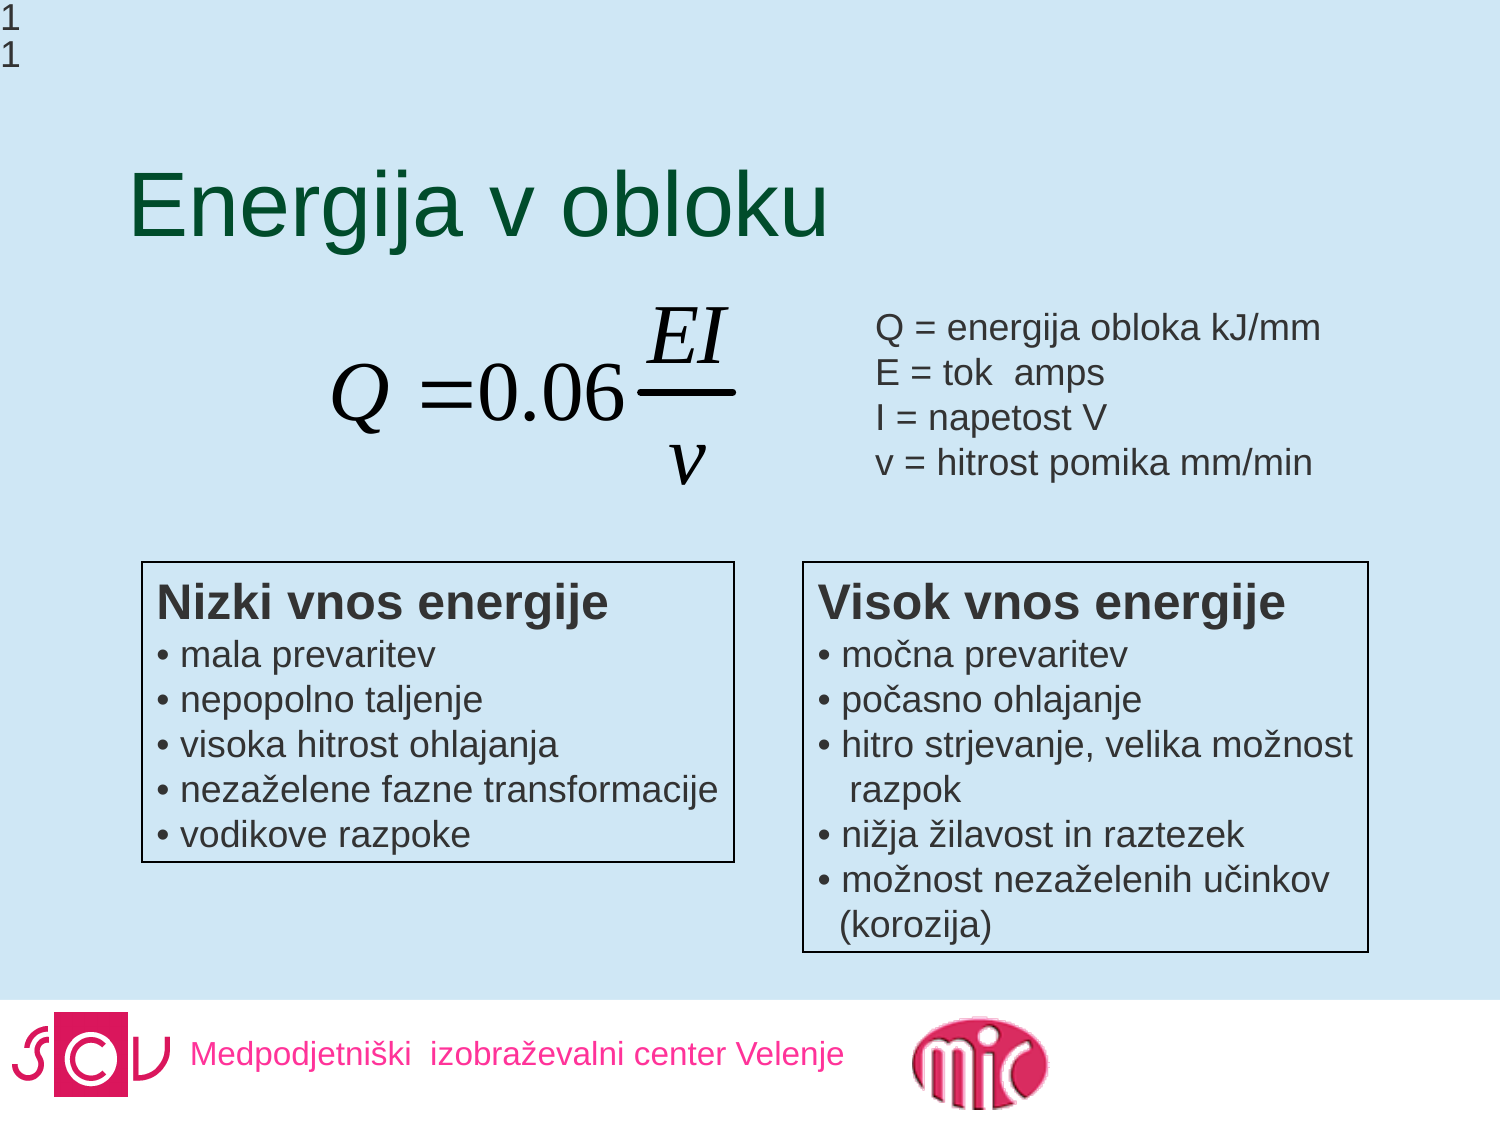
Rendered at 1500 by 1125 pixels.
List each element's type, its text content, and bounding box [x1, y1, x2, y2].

text_box Q = energija obloka kJ/mm E = tok amps I = napetost V v = hitrost pomika mm/min [860, 295, 1337, 491]
text_box Nizki vnos energije • mala prevaritev • nepopolno taljenje • visoka hitrost ohlajanja • nezaželene fazne transformacije • vodikove razpoke [141, 562, 734, 863]
text_box Visok vnos energije • močna prevaritev • počasno ohlajanje • hitro strjevanje, velika možnost razpok • nižja žilavost in raztezek • možnost nezaželenih učinkov (korozija) [803, 562, 1369, 953]
picture [912, 1012, 1050, 1110]
chart [321, 299, 754, 499]
picture [12, 1012, 170, 1097]
title Energija v obloku [112, 75, 1388, 263]
